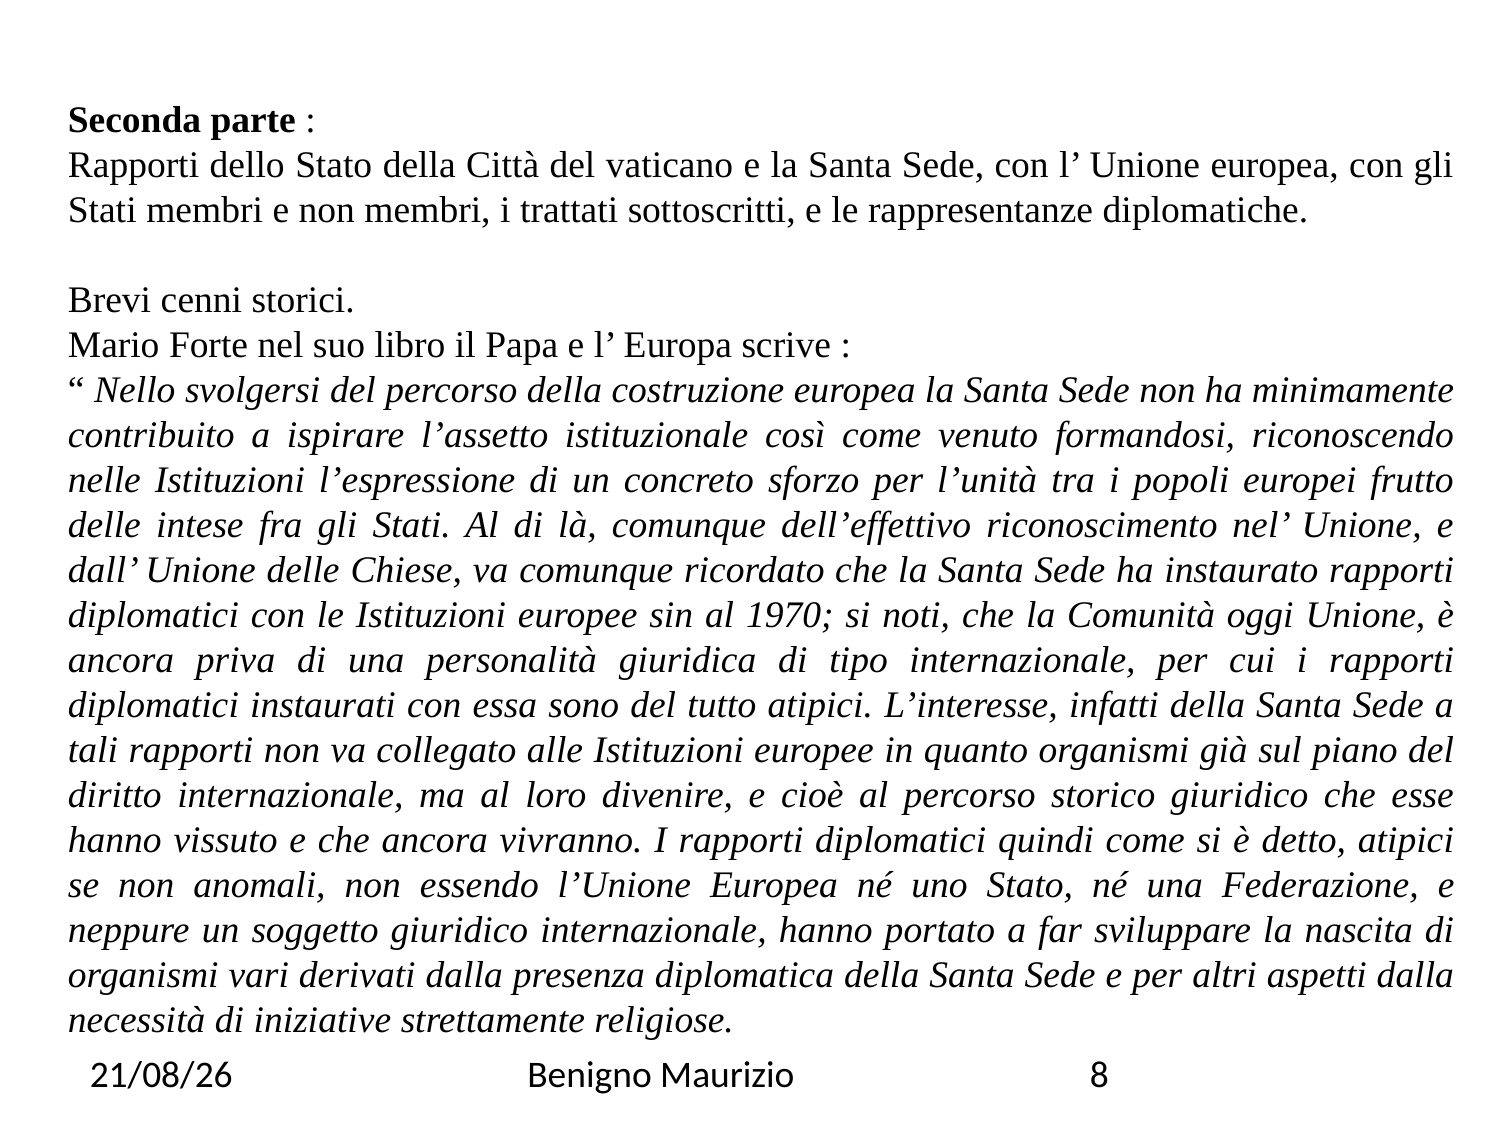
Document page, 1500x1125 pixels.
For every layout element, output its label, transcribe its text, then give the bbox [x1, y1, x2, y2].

text_box Seconda parte : Rapporti dello Stato della Città del vaticano e la Santa Sede, con l’ Unione europea, con gli Stati membri e non membri, i trattati sottoscritti, e le rappresentanze diplomatiche. Brevi cenni storici. Mario Forte nel suo libro il Papa e l’ Europa scrive : “ Nello svolgersi del percorso della costruzione europea la Santa Sede non ha minimamente contribuito a ispirare l’assetto istituzionale così come venuto formandosi, riconoscendo nelle Istituzioni l’espressione di un concreto sforzo per l’unità tra i popoli europei frutto delle intese fra gli Stati. Al di là, comunque dell’effettivo riconoscimento nel’ Unione, e dall’ Unione delle Chiese, va comunque ricordato che la Santa Sede ha instaurato rapporti diplomatici con le Istituzioni europee sin al 1970; si noti, che la Comunità oggi Unione, è ancora priva di una personalità giuridica di tipo internazionale, per cui i rapporti diplomatici instaurati con essa sono del tutto atipici. L’interesse, infatti della Santa Sede a tali rapporti non va collegato alle Istituzioni europee in quanto organismi già sul piano del diritto internazionale, ma al loro divenire, e cioè al percorso storico giuridico che esse hanno vissuto e che ancora vivranno. I rapporti diplomatici quindi come si è detto, atipici se non anomali, non essendo l’Unione Europea né uno Stato, né una Federazione, e neppure un soggetto giuridico internazionale, hanno portato a far sviluppare la nascita di organismi vari derivati dalla presenza diplomatica della Santa Sede e per altri aspetti dalla necessità di iniziative strettamente religiose. [53, 42, 1471, 1048]
footer Benigno Maurizio [512, 1042, 988, 1103]
slide_number 14/07/15 [75, 1042, 425, 1103]
slide_number <numero> [1074, 1042, 1425, 1103]
